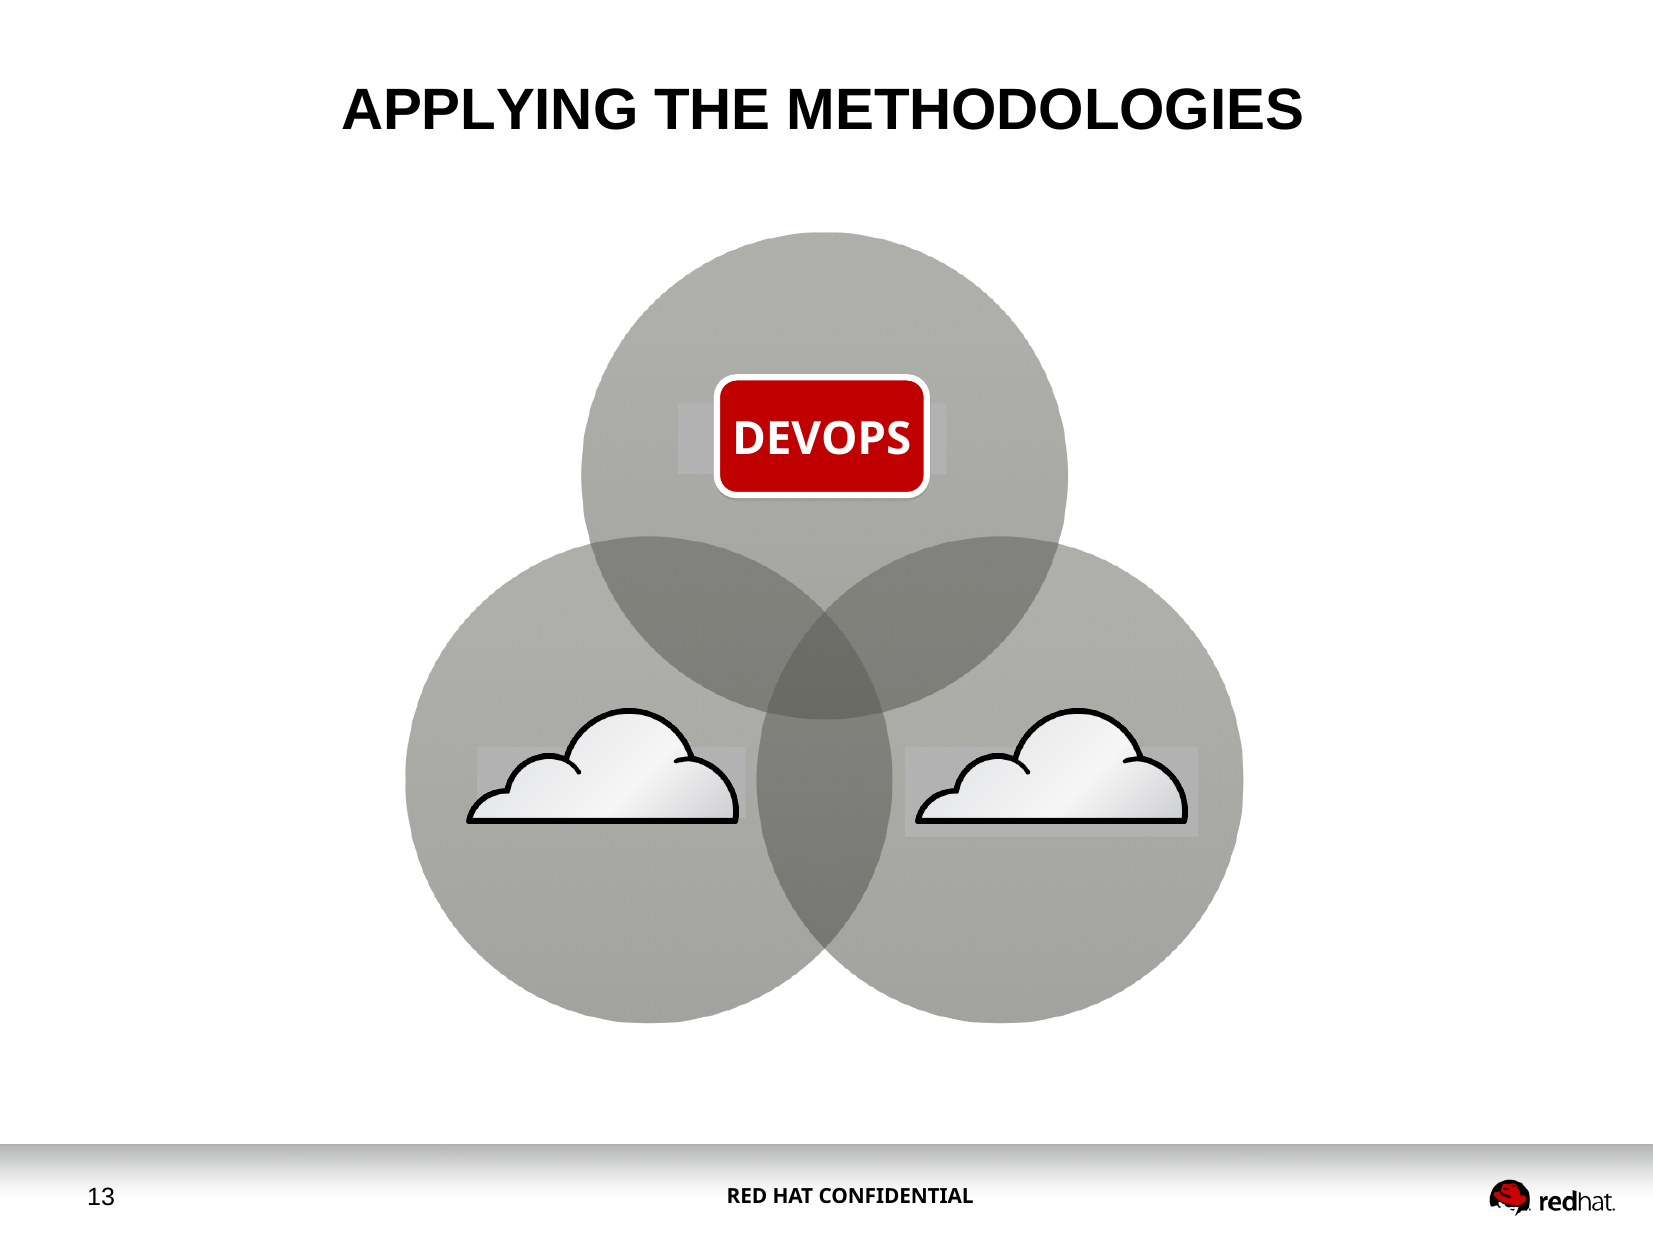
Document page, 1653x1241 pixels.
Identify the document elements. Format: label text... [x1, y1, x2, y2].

text_box [674, 331, 961, 475]
picture [0, 1144, 1653, 1241]
picture [215, 221, 1433, 1034]
text_box APPLYING THE METHODOLOGIES [319, 74, 1325, 160]
text_box DEVOPS [716, 377, 927, 496]
